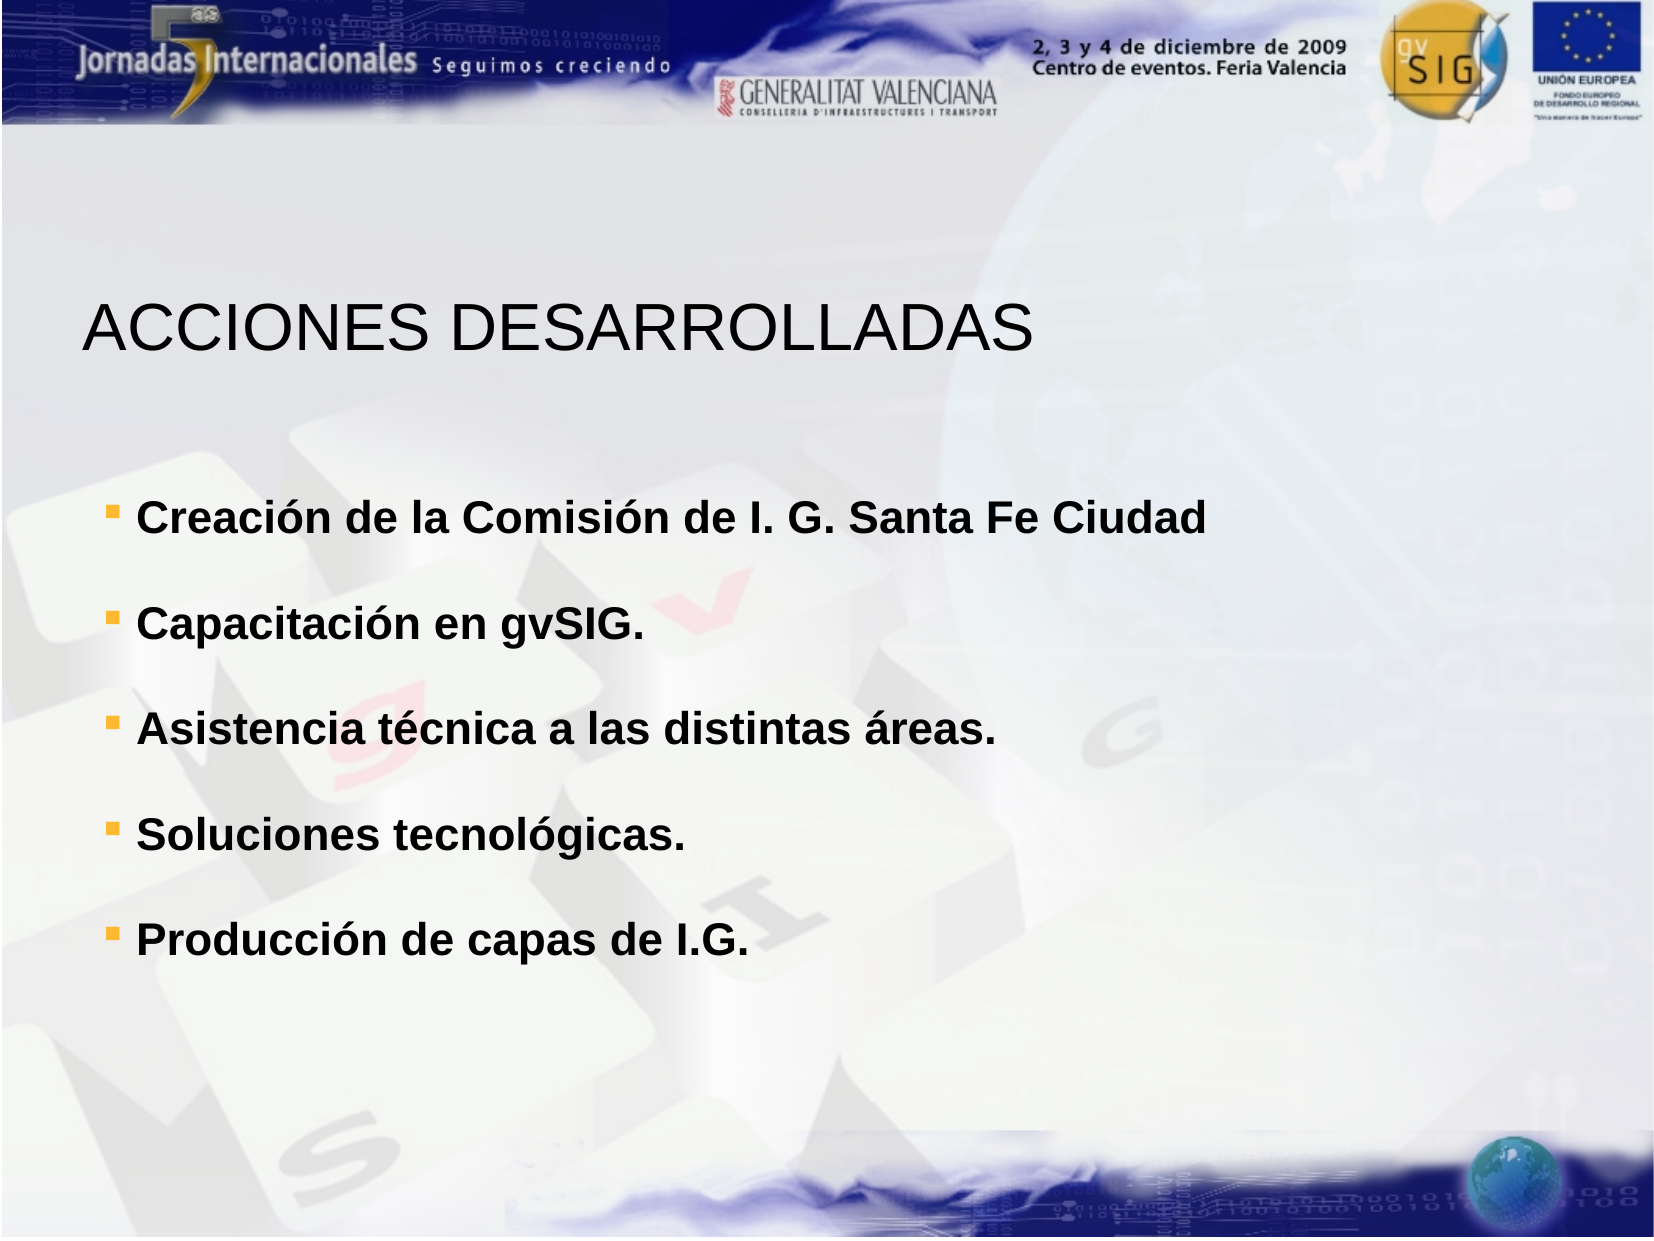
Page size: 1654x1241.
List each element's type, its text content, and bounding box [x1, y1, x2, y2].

text_box Creación de la Comisión de I. G. Santa Fe Ciudad Capacitación en gvSIG. Asistencia técnica a las distintas áreas. Soluciones tecnológicas. Producción de capas de I.G. [87, 458, 1413, 974]
picture [2, 0, 1654, 1237]
list ACCIONES DESARROLLADAS [82, 290, 1571, 1094]
